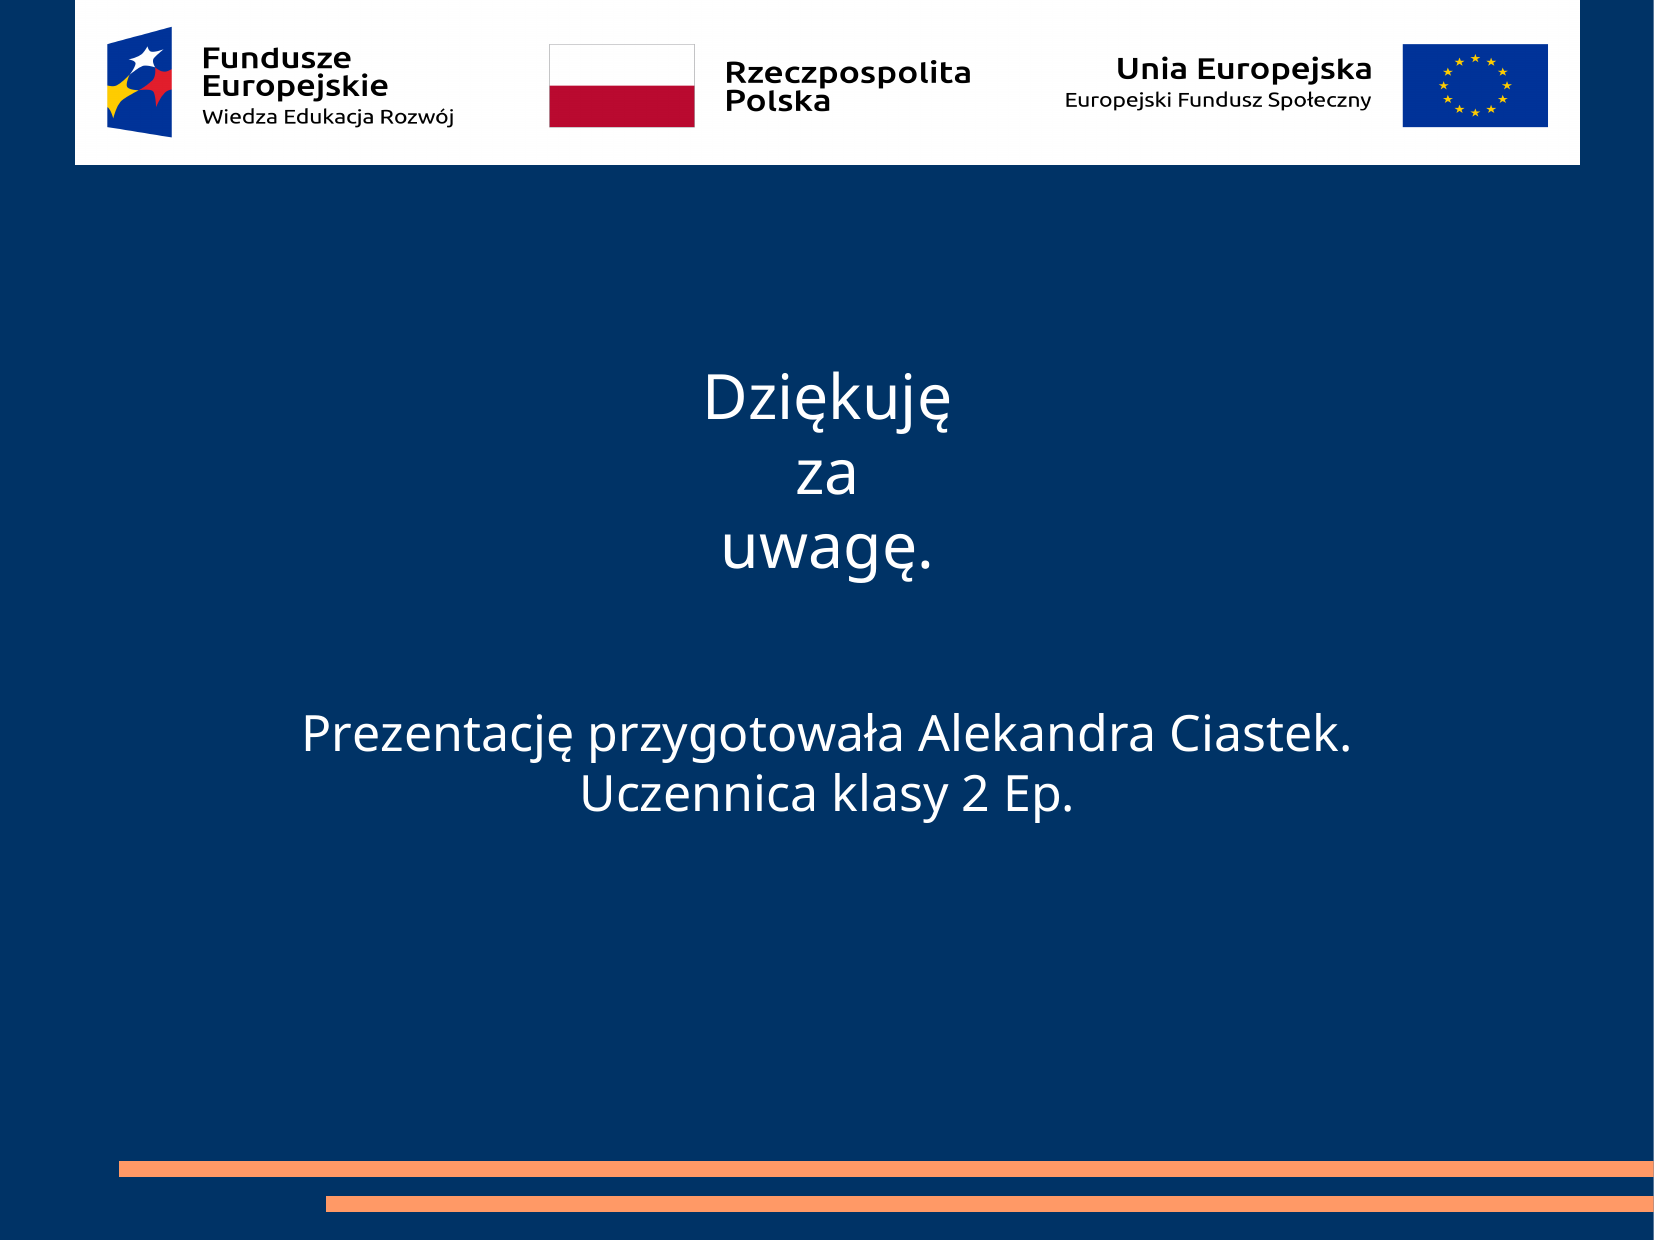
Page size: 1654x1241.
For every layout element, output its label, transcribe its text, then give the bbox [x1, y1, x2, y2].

subtitle Dziękuję za uwagę. Prezentację przygotowała Alekandra Ciastek. Uczennica klasy 2 Ep. [121, 165, 1534, 1132]
picture [75, 0, 1580, 165]
